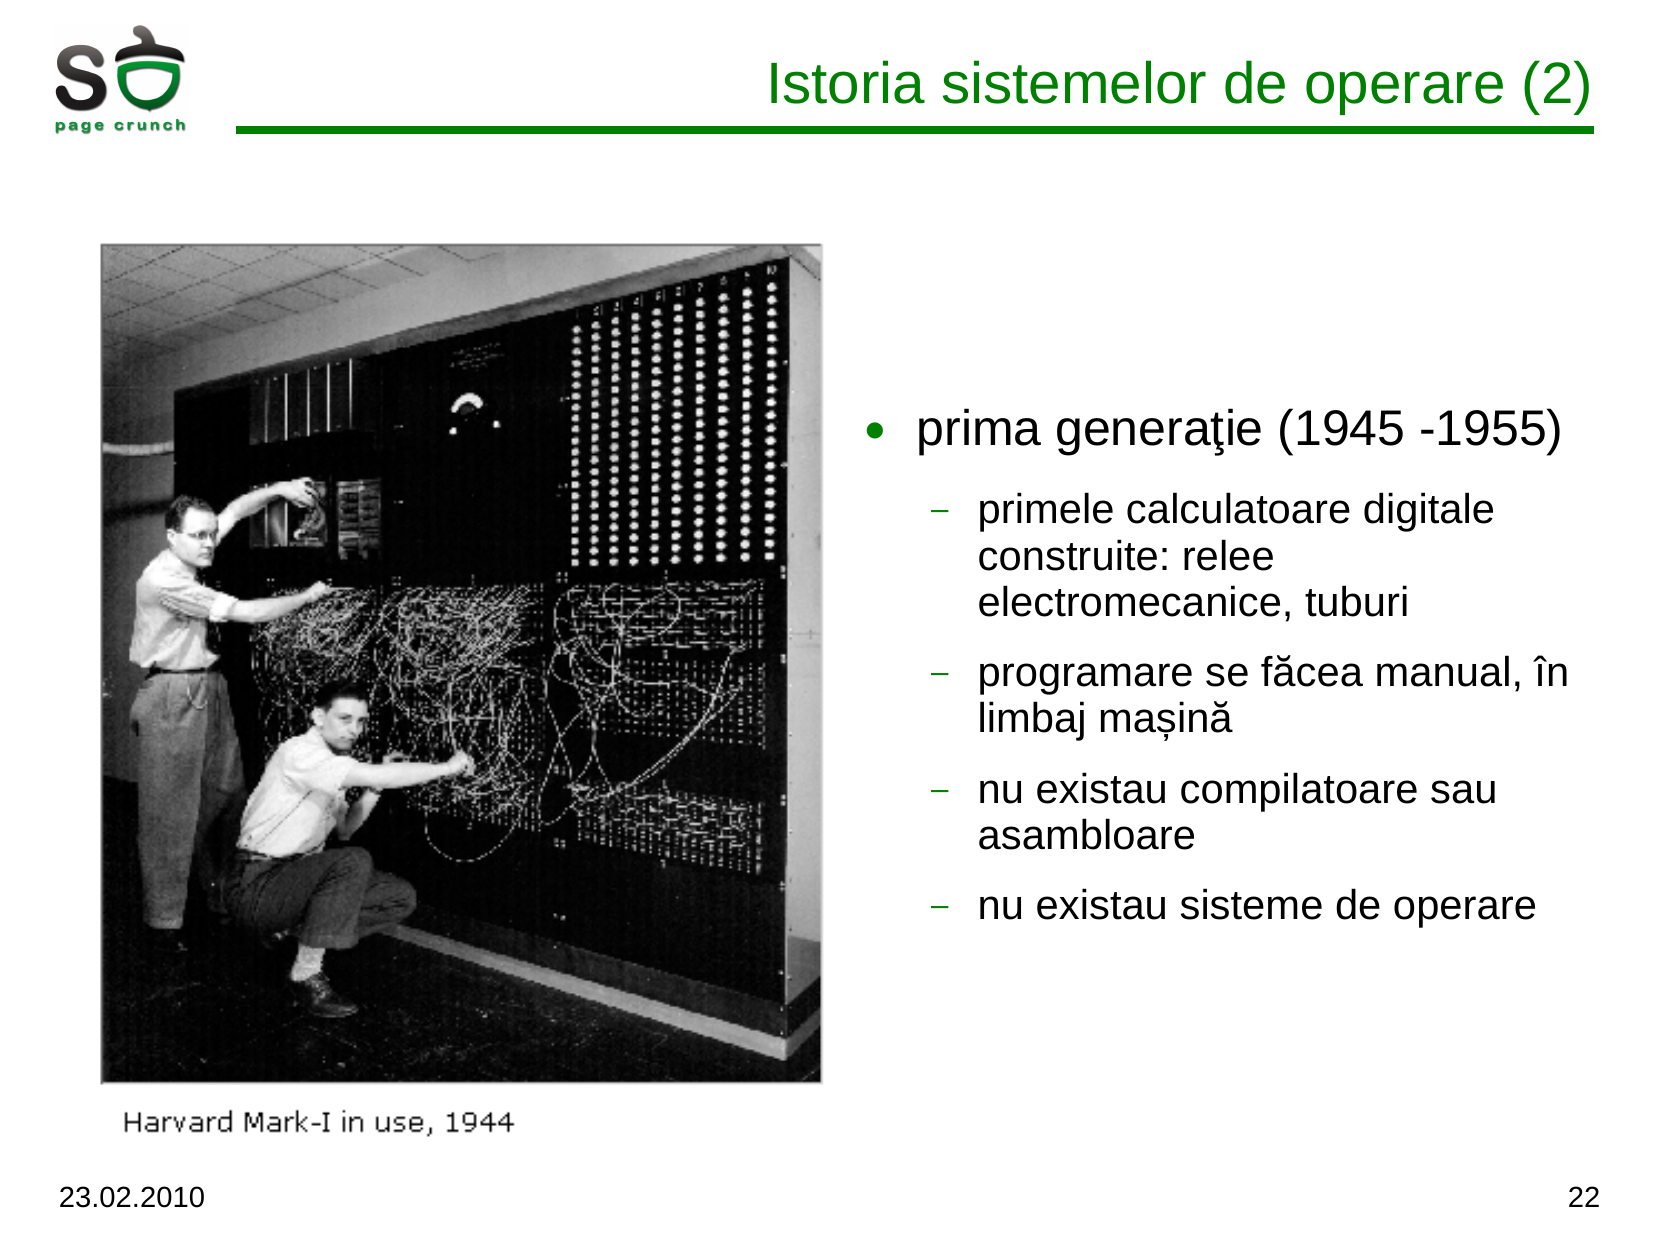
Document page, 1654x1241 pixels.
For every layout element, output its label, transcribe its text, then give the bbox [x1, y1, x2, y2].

chart [79, 225, 839, 1163]
title Istoria sistemelor de operare (2) [236, 49, 1595, 119]
list prima generaţie (1945 -1955) primele calculatoare digitale construite: relee electromecanice, tuburi programare se făcea manual, în limbaj mașină nu existau compilatoare sau asambloare nu existau sisteme de operare [845, 177, 1596, 1152]
picture [53, 23, 188, 136]
